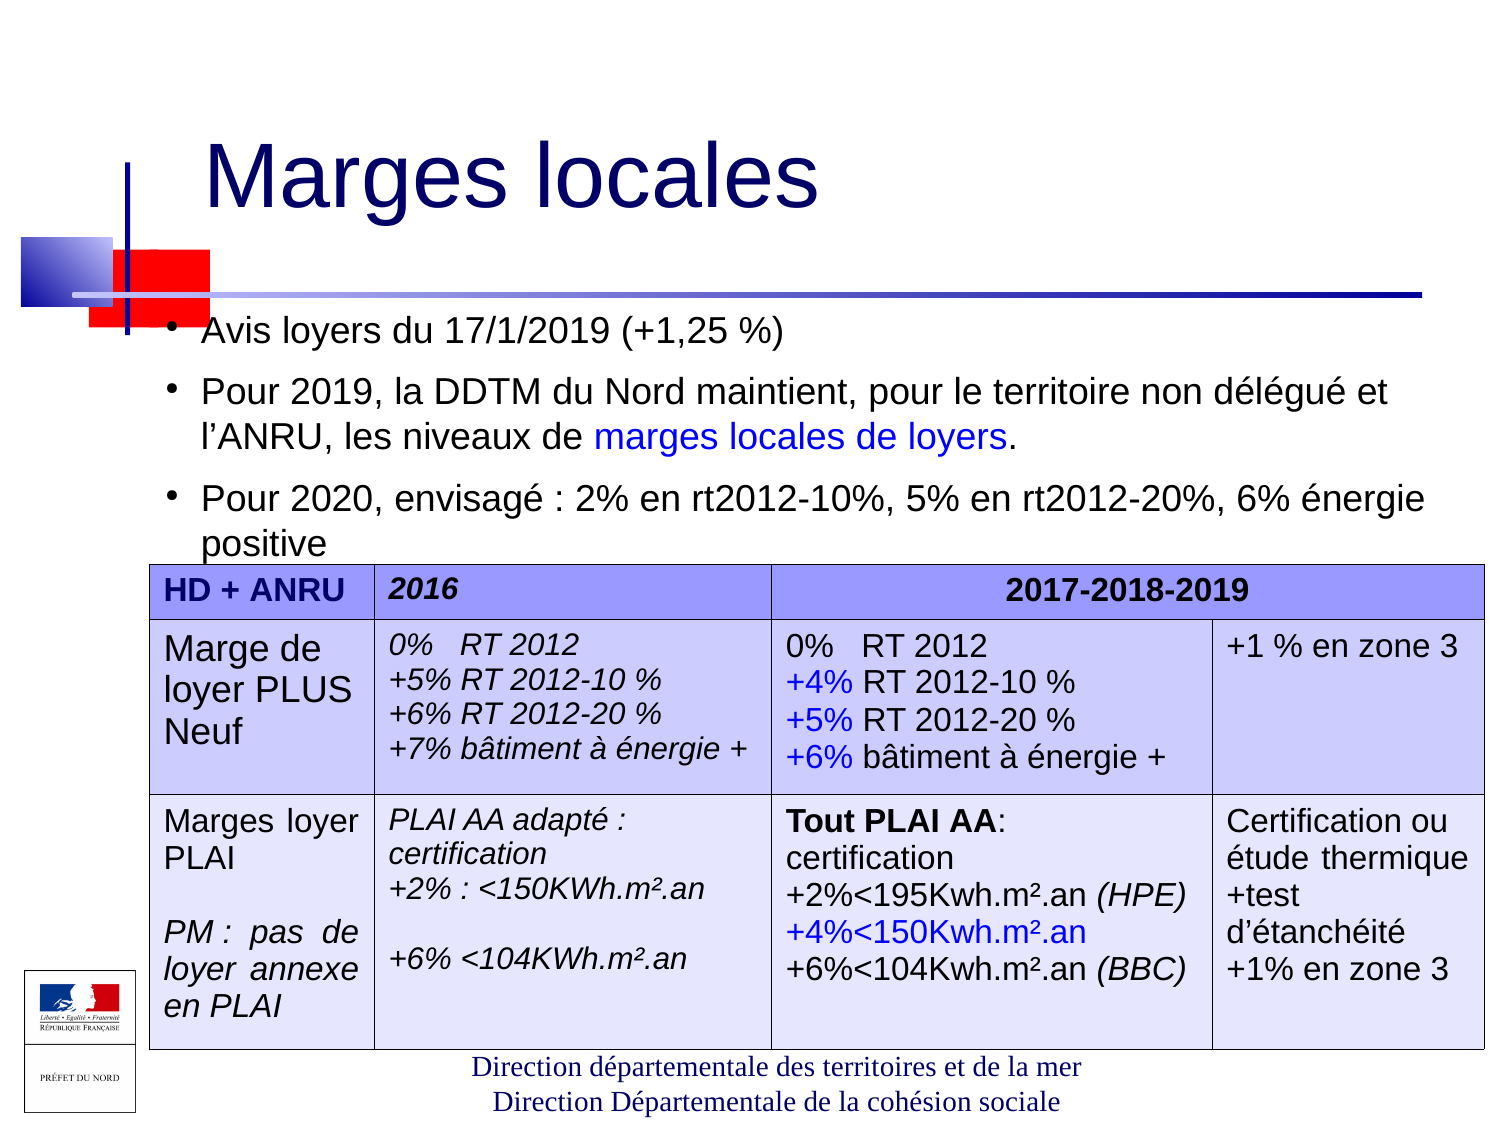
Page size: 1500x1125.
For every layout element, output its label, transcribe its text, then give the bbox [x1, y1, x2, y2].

table_header HD + ANRU [150, 565, 374, 619]
table_cell +1 % en zone 3 [1213, 620, 1484, 794]
table_cell 0% RT 2012 +5% RT 2012-10 % +6% RT 2012-20 % +7% bâtiment à énergie + [375, 620, 771, 794]
list Avis loyers du 17/1/2019 (+1,25 %) Pour 2019, la DDTM du Nord maintient, pour le territoire non délégué et l’ANRU, les niveaux de marges locales de loyers. Pour 2020, envisagé : 2% en rt2012-10%, 5% en rt2012-20%, 6% énergie positive [94, 236, 1500, 949]
table_cell Tout PLAI AA: certification +2%<195Kwh.m².an (HPE) +4%<150Kwh.m².an +6%<104Kwh.m².an (BBC) [772, 795, 1212, 1049]
title Marges locales [188, 53, 1467, 236]
table_header 2017-2018-2019 [772, 565, 1484, 619]
table_cell Marges loyer PLAI PM : pas de loyer annexe en PLAI [150, 795, 374, 1049]
picture [24, 970, 136, 1113]
table_header 2016 [375, 565, 771, 619]
table_cell PLAI AA adapté : certification +2% : <150KWh.m².an +6% <104KWh.m².an [375, 795, 771, 1049]
table_cell Certification ou étude thermique +test d’étanchéité +1% en zone 3 [1213, 795, 1484, 1049]
table_cell Marge de loyer PLUS Neuf [150, 620, 374, 794]
table_cell 0% RT 2012 +4% RT 2012-10 % +5% RT 2012-20 % +6% bâtiment à énergie + [772, 620, 1212, 794]
